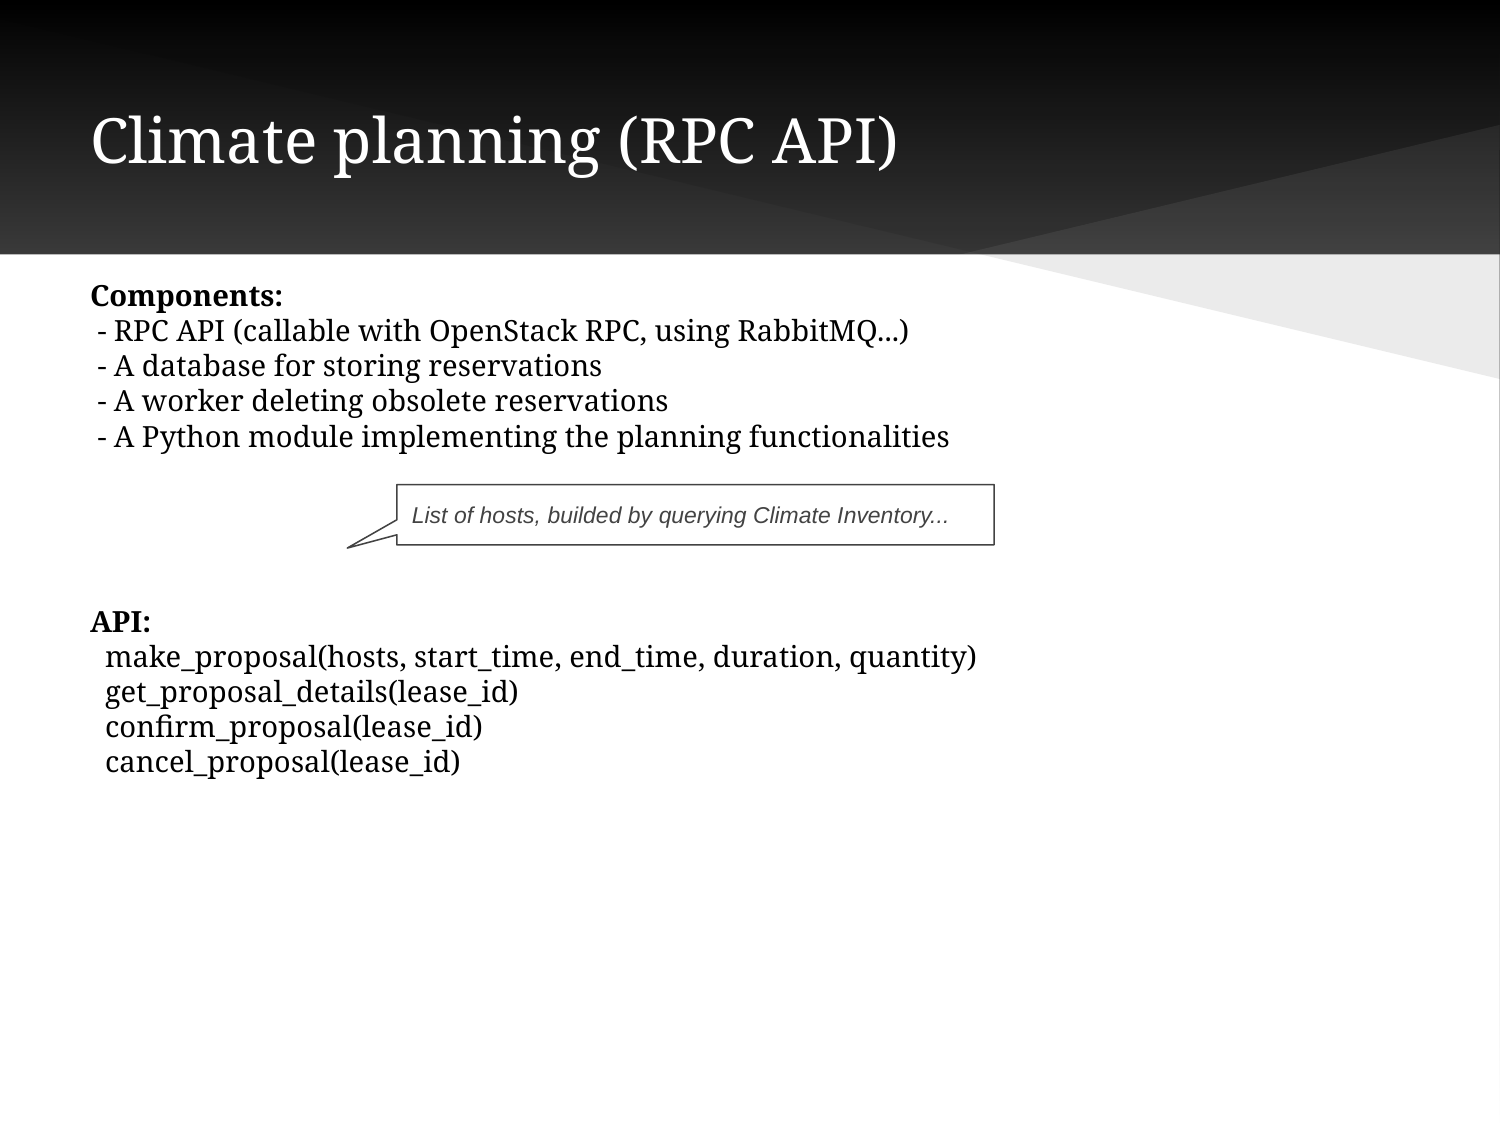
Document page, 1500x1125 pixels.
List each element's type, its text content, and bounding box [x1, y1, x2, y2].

list Components: - RPC API (callable with OpenStack RPC, using RabbitMQ...) - A database for storing reservations - A worker deleting obsolete reservations - A Python module implementing the planning functionalities API: make_proposal(hosts, start_time, end_time, duration, quantity) get_proposal_details(lease_id) confirm_proposal(lease_id) cancel_proposal(lease_id) [75, 262, 1425, 1078]
text_box List of hosts, builded by querying Climate Inventory... [347, 484, 995, 549]
title Climate planning (RPC API) [75, 45, 1425, 233]
